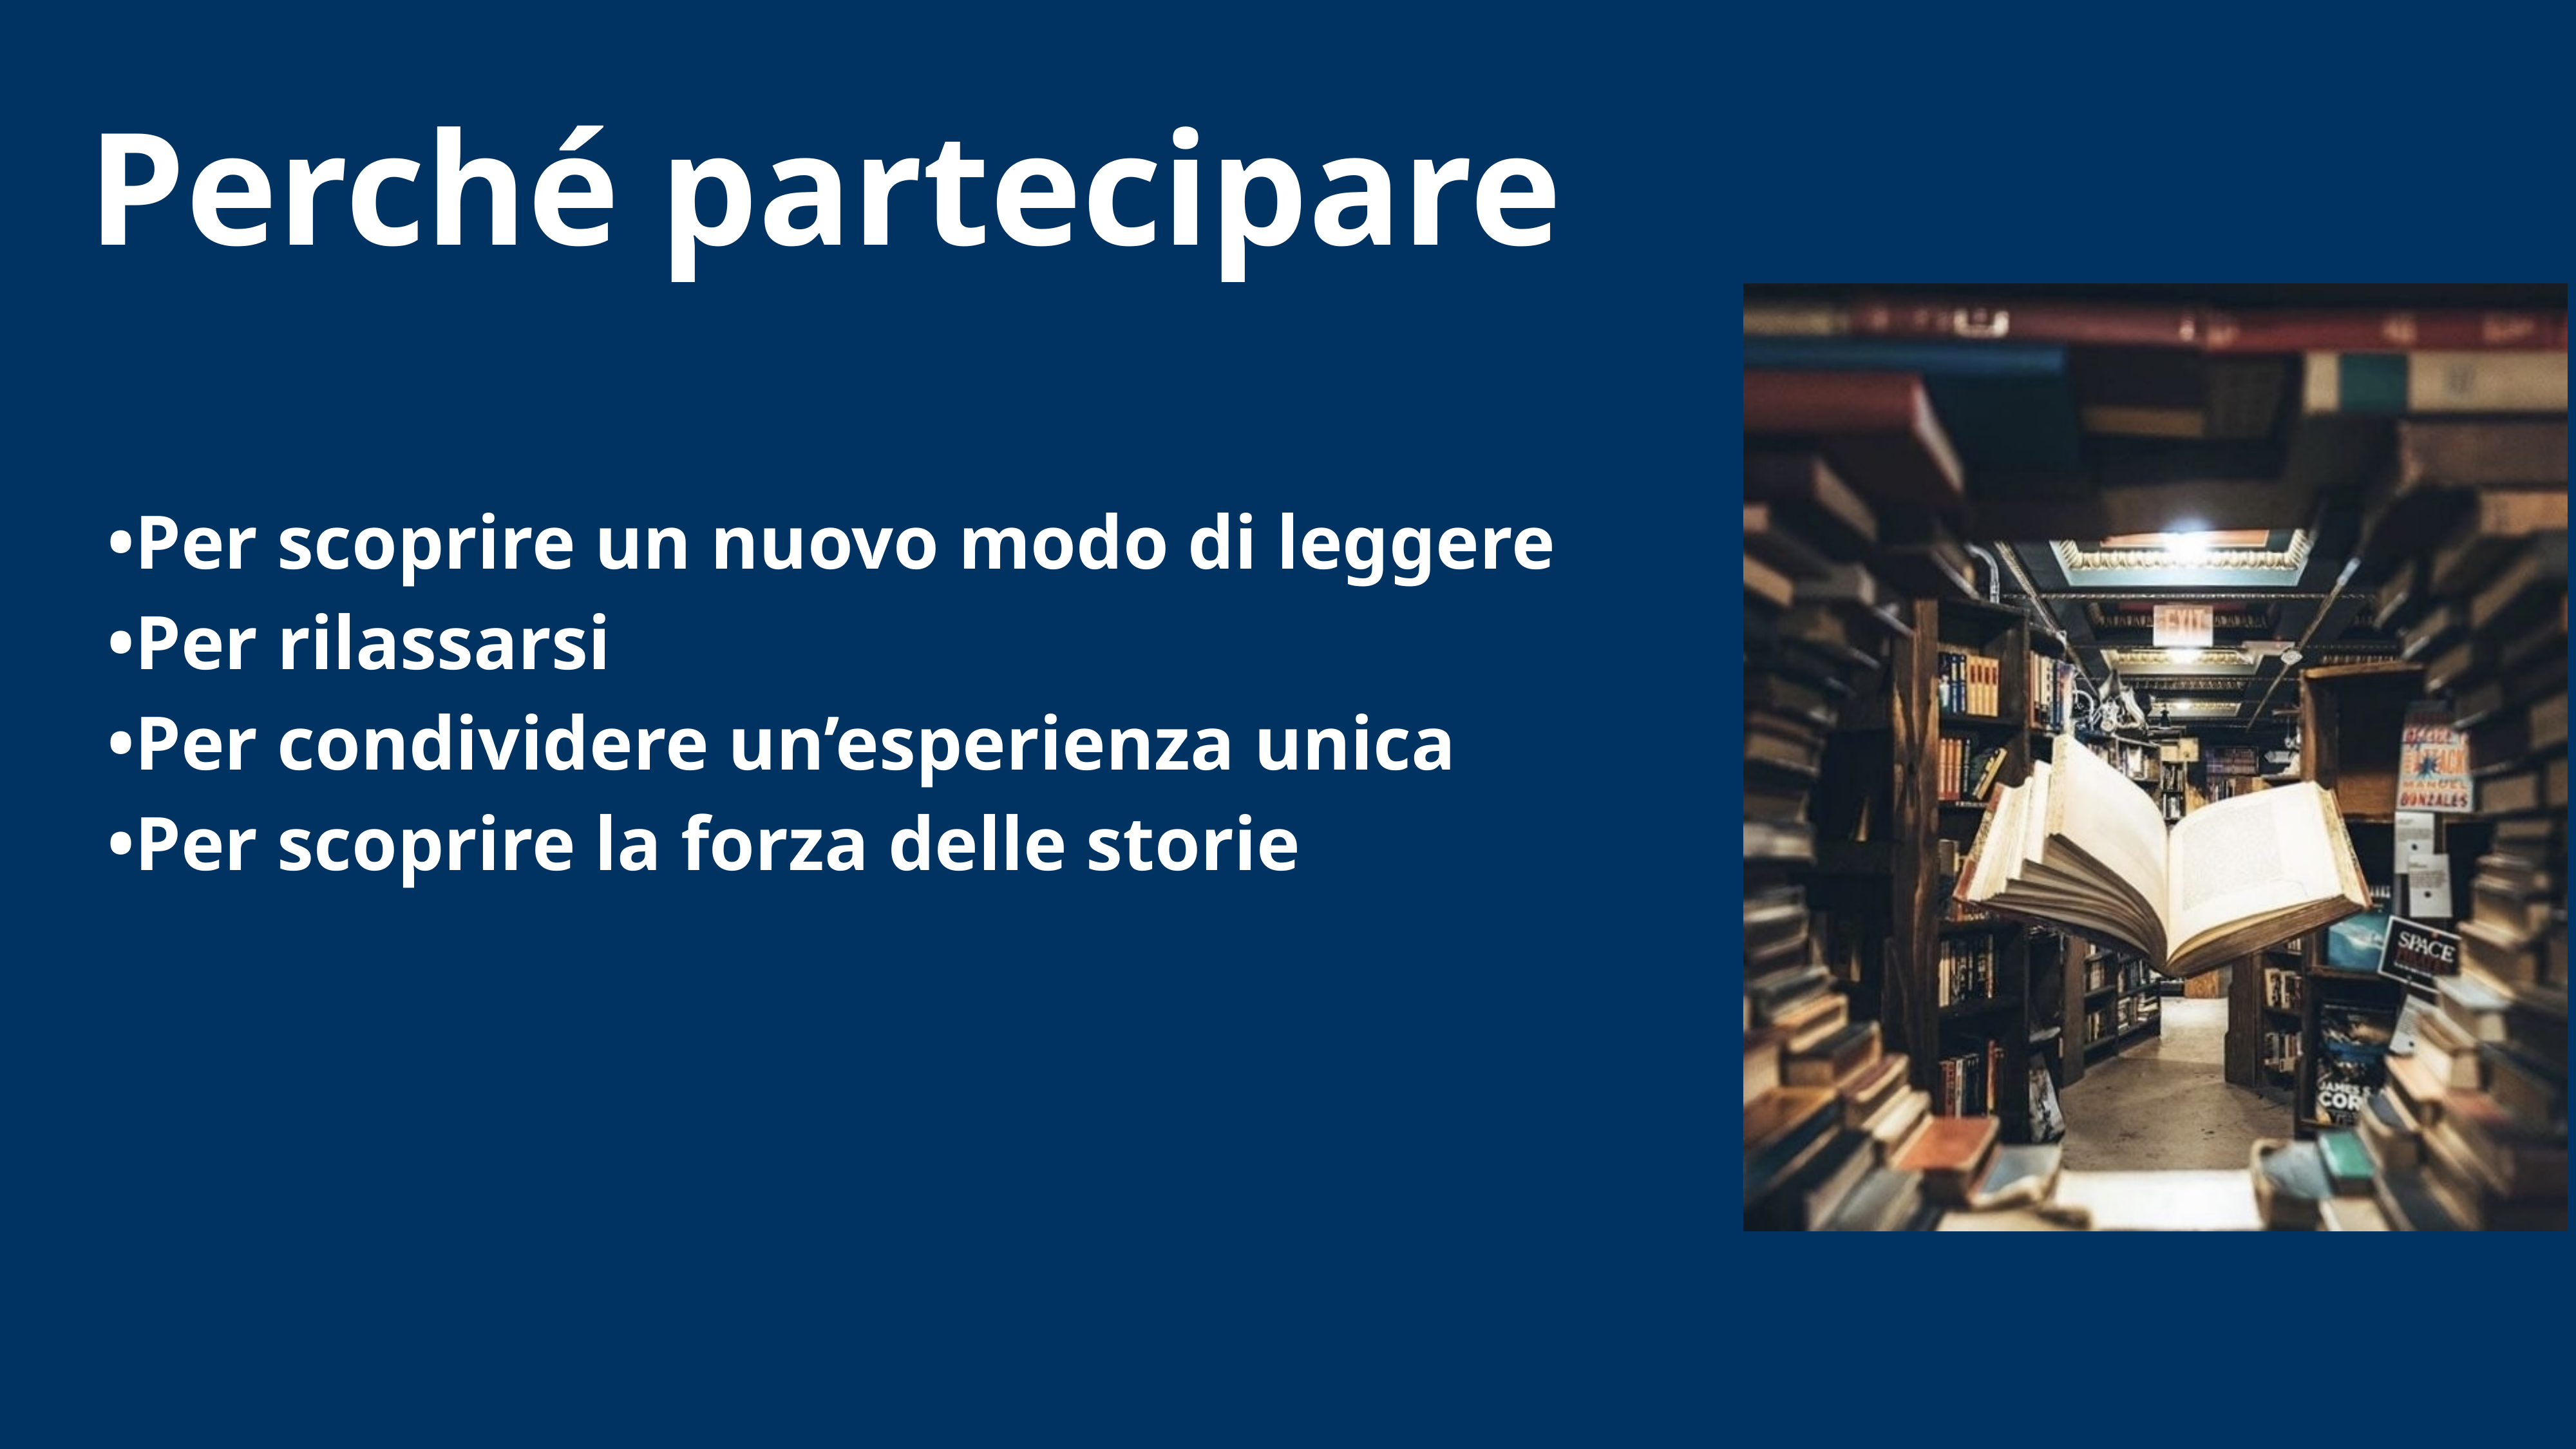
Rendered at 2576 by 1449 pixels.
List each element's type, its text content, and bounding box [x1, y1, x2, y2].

text_box •Per scoprire un nuovo modo di leggere •Per rilassarsi •Per condividere un’esperienza unica •Per scoprire la forza delle storie [97, 485, 1743, 1049]
picture [1743, 283, 2568, 1231]
text_box Perché partecipare [78, 0, 2400, 284]
